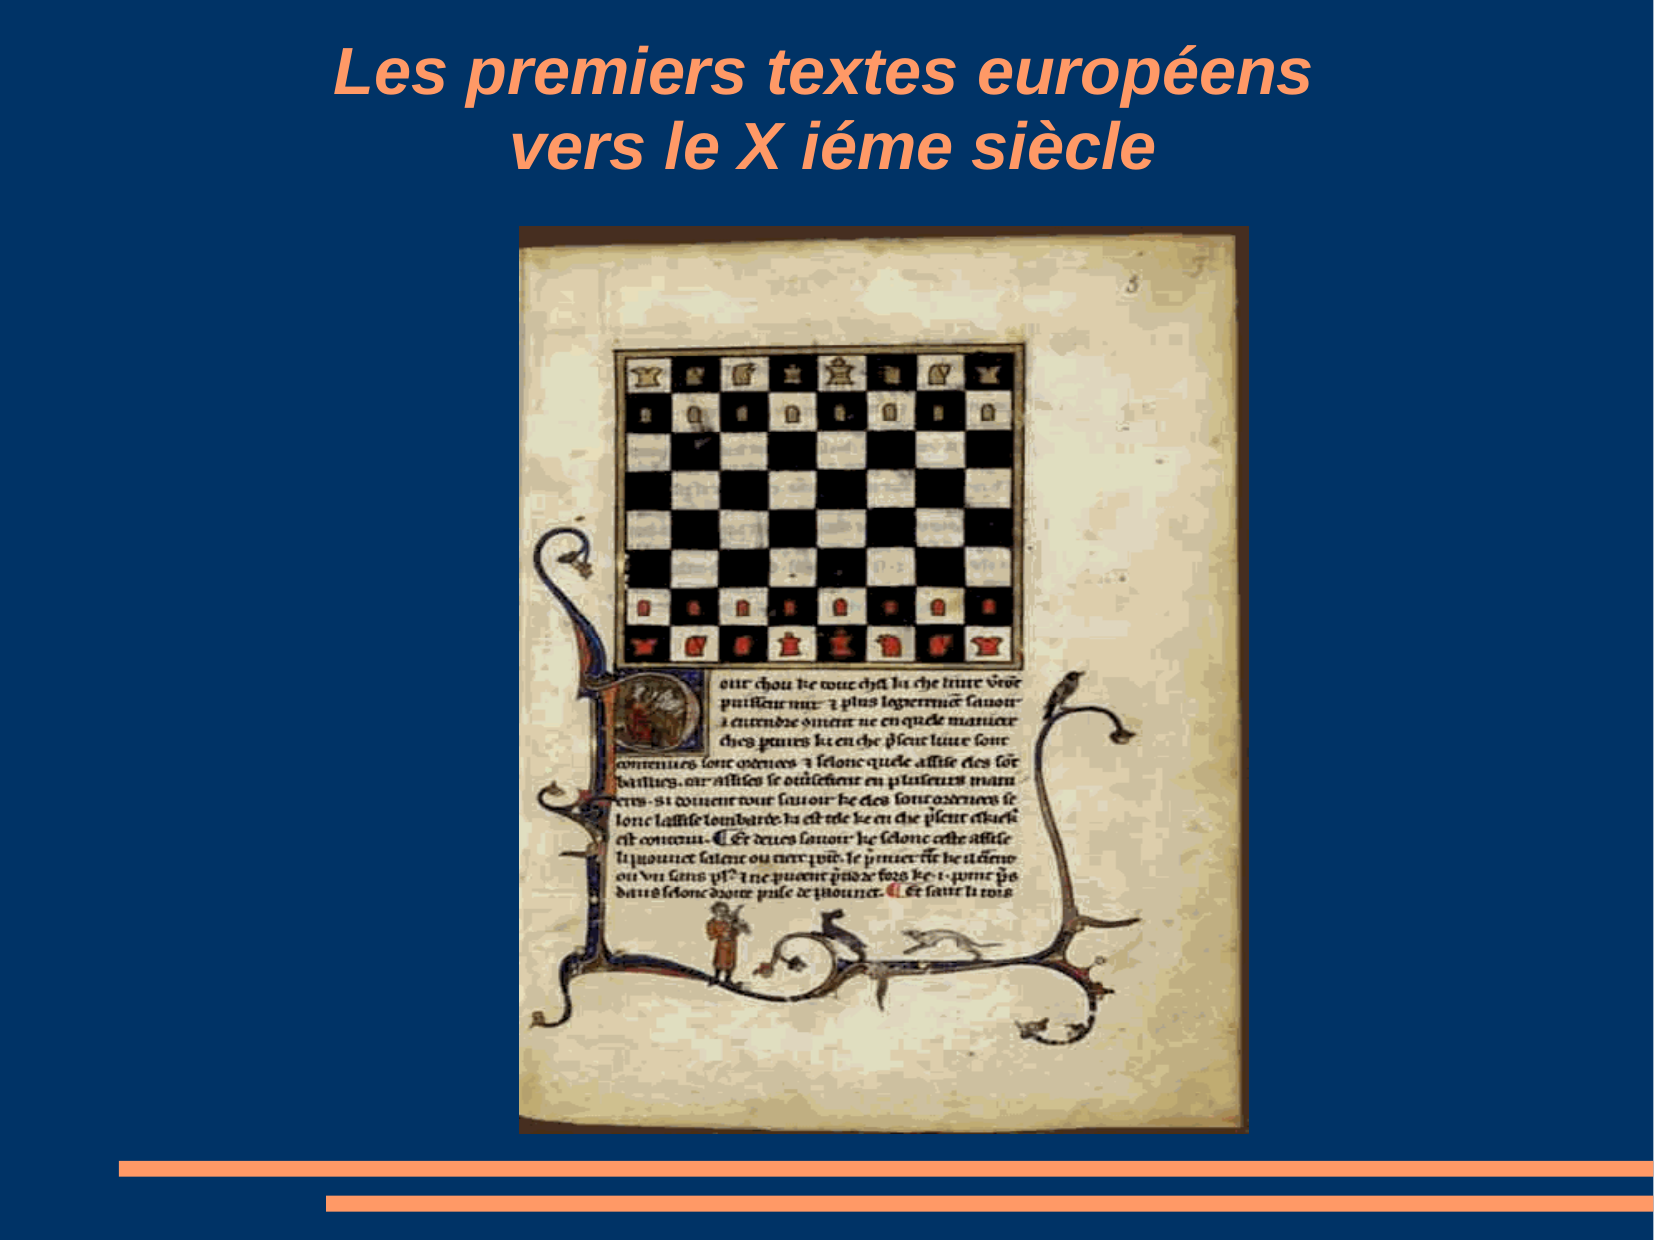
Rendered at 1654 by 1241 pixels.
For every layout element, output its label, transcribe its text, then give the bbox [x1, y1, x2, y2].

picture [519, 226, 1249, 1134]
title Les premiers textes européens vers le X iéme siècle [118, 5, 1531, 213]
